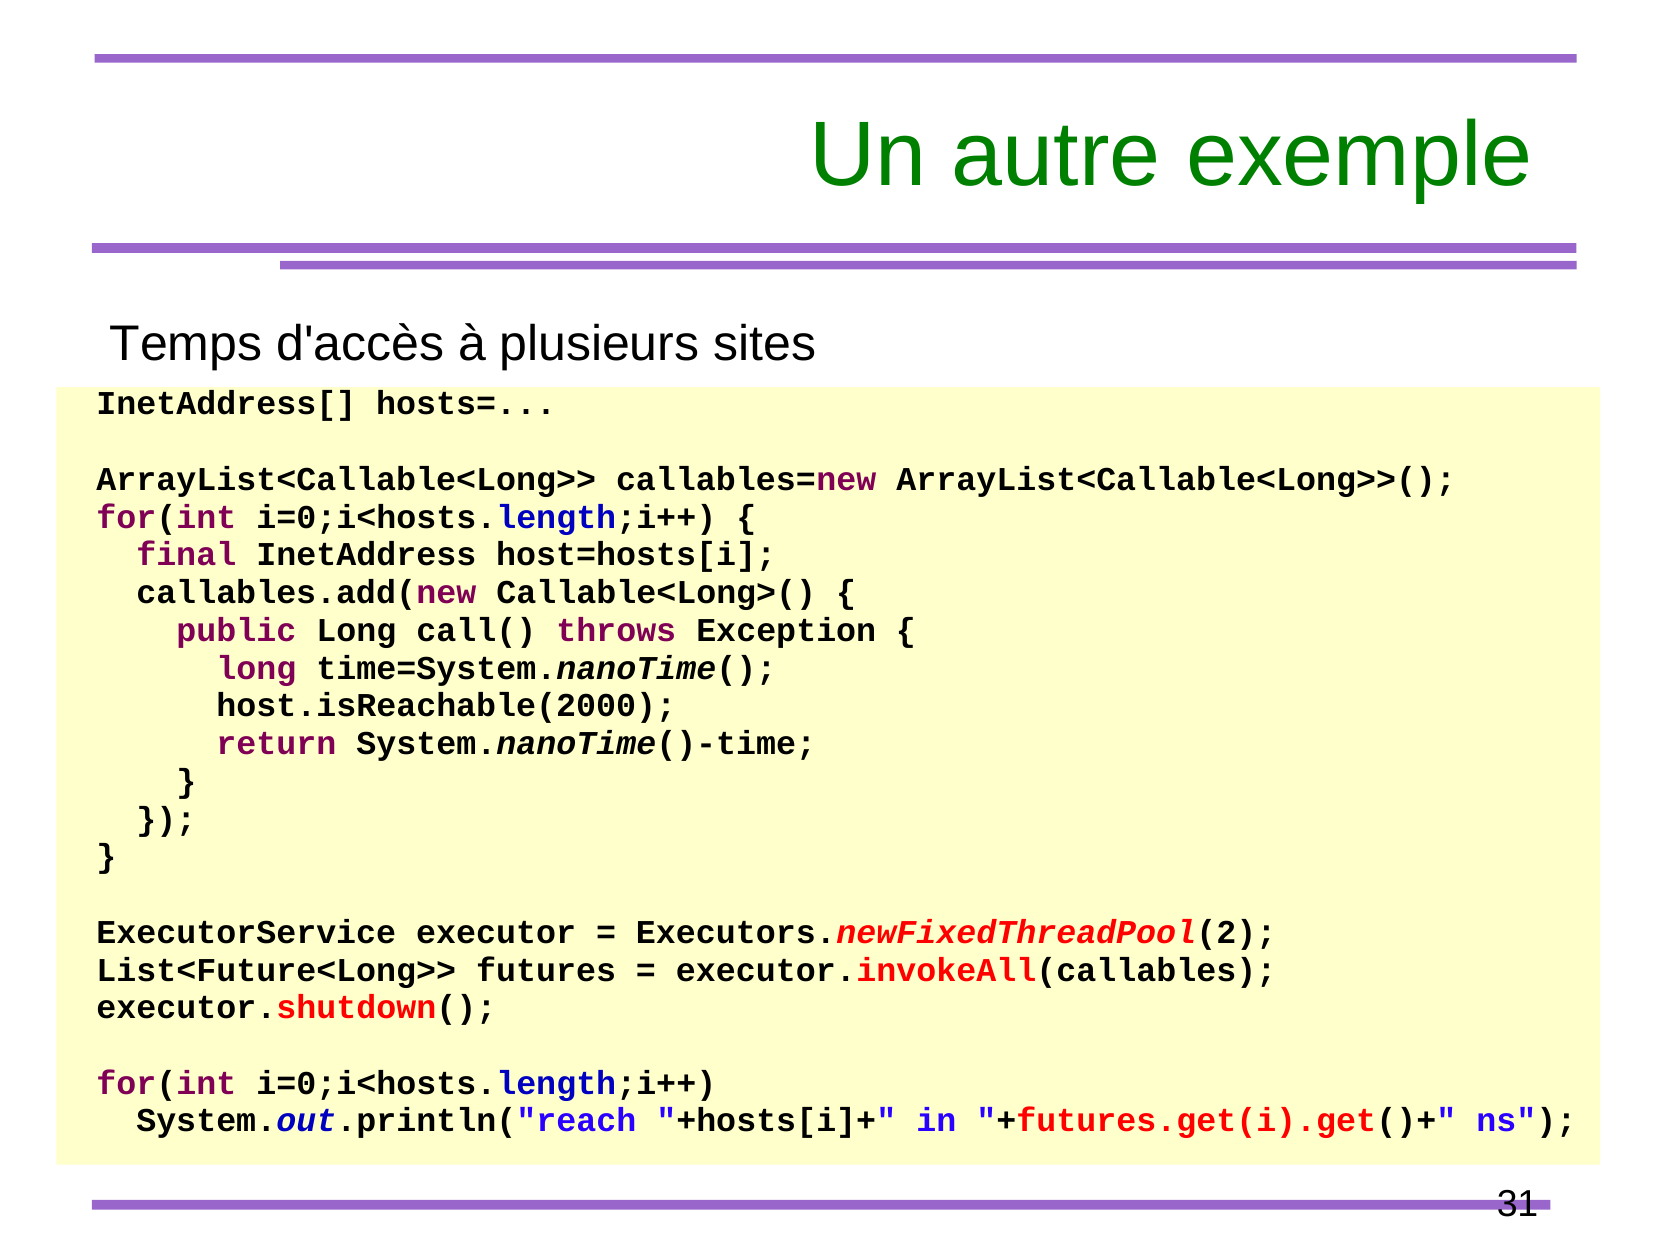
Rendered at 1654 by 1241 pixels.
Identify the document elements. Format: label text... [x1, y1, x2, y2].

title Un autre exemple [121, 49, 1534, 257]
list Temps d'accès à plusieurs sites [92, 315, 1563, 396]
text_box InetAddress[] hosts=... ArrayList<Callable<Long>> callables=new ArrayList<Callable<Long>>(); for(int i=0;i<hosts.length;i++) { final InetAddress host=hosts[i]; callables.add(new Callable<Long>() { public Long call() throws Exception { long time=System.nanoTime(); host.isReachable(2000); return System.nanoTime()-time; } }); } ExecutorService executor = Executors.newFixedThreadPool(2); List<Future<Long>> futures = executor.invokeAll(callables); executor.shutdown(); for(int i=0;i<hosts.length;i++) System.out.println("reach "+hosts[i]+" in "+futures.get(i).get()+" ns"); [56, 387, 1601, 1165]
